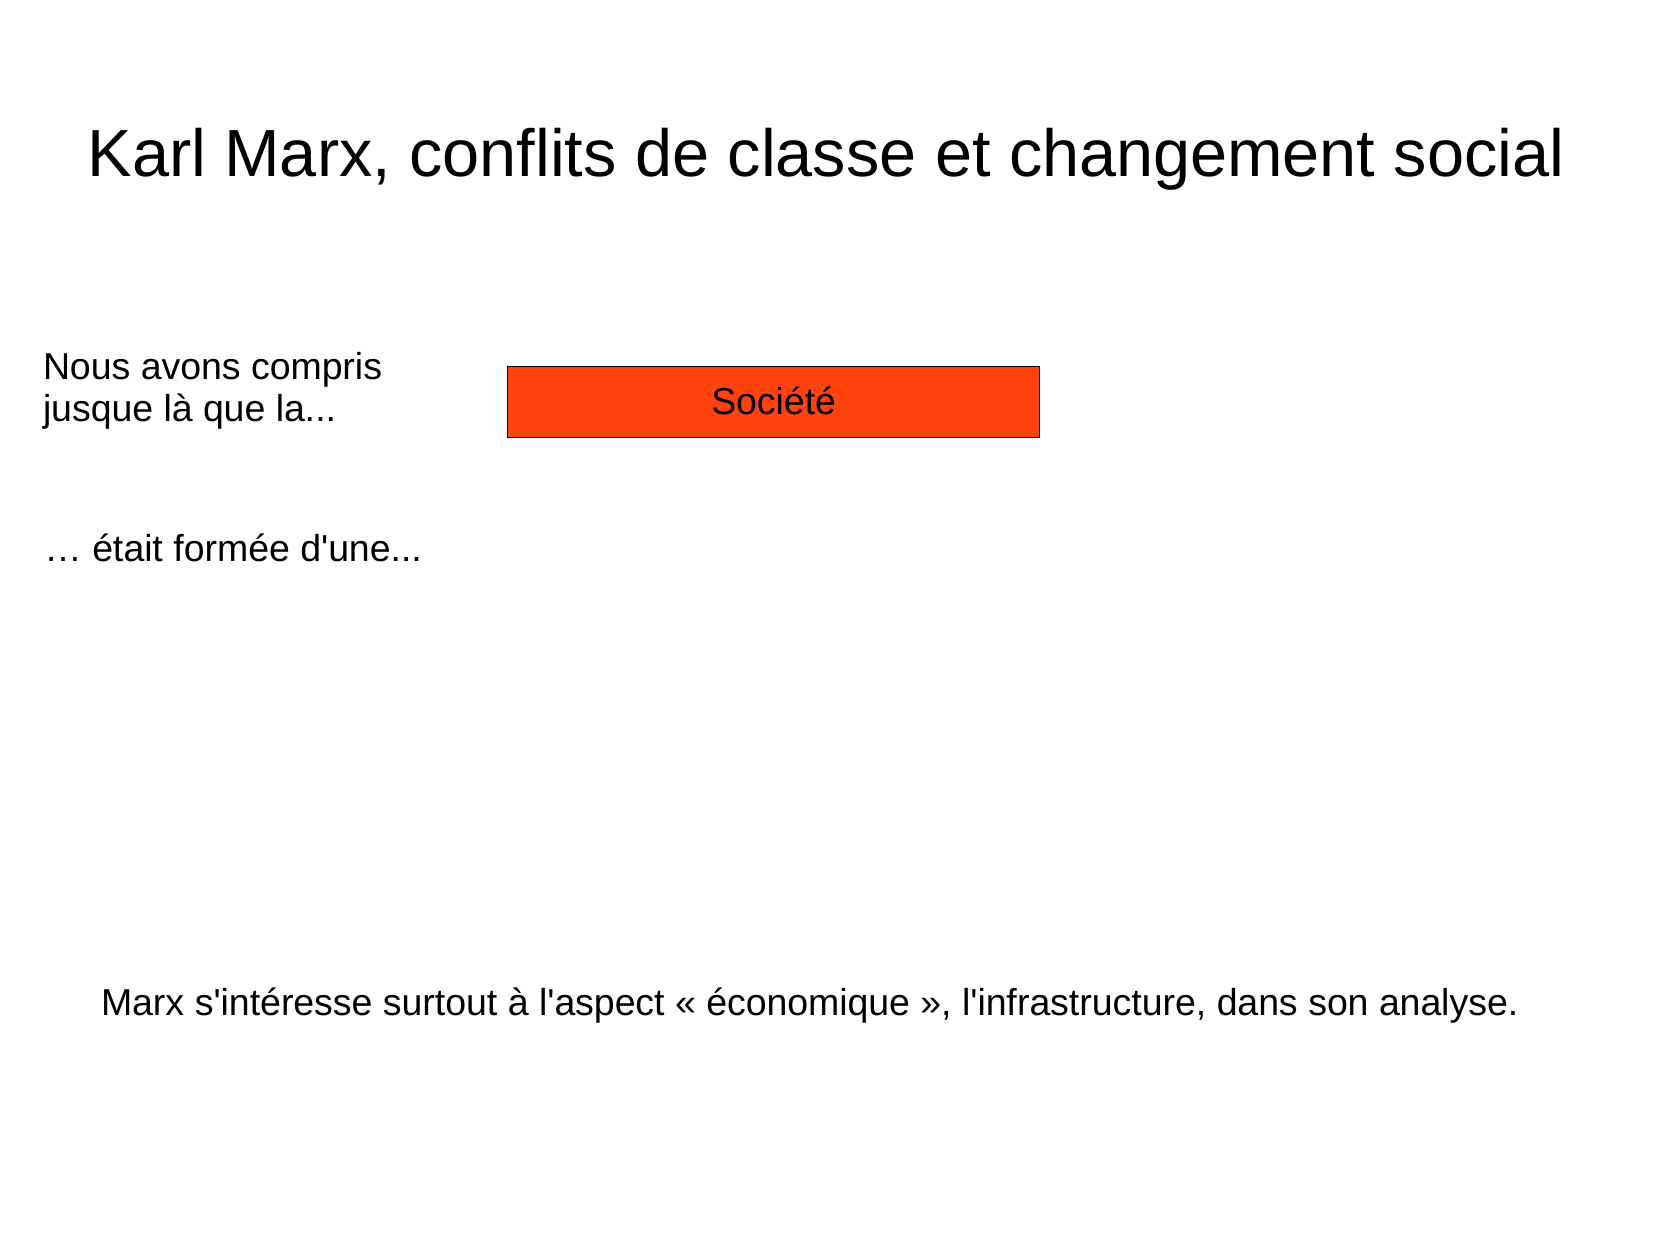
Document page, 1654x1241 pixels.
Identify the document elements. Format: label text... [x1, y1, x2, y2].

title Karl Marx, conflits de classe et changement social [82, 56, 1571, 250]
text_box … était formée d'une... [29, 519, 443, 597]
text_box Nous avons compris jusque là que la... [28, 338, 398, 438]
text_box Société [507, 366, 1040, 438]
text_box Marx s'intéresse surtout à l'aspect « économique », l'infrastructure, dans son analyse. [86, 974, 1536, 1032]
